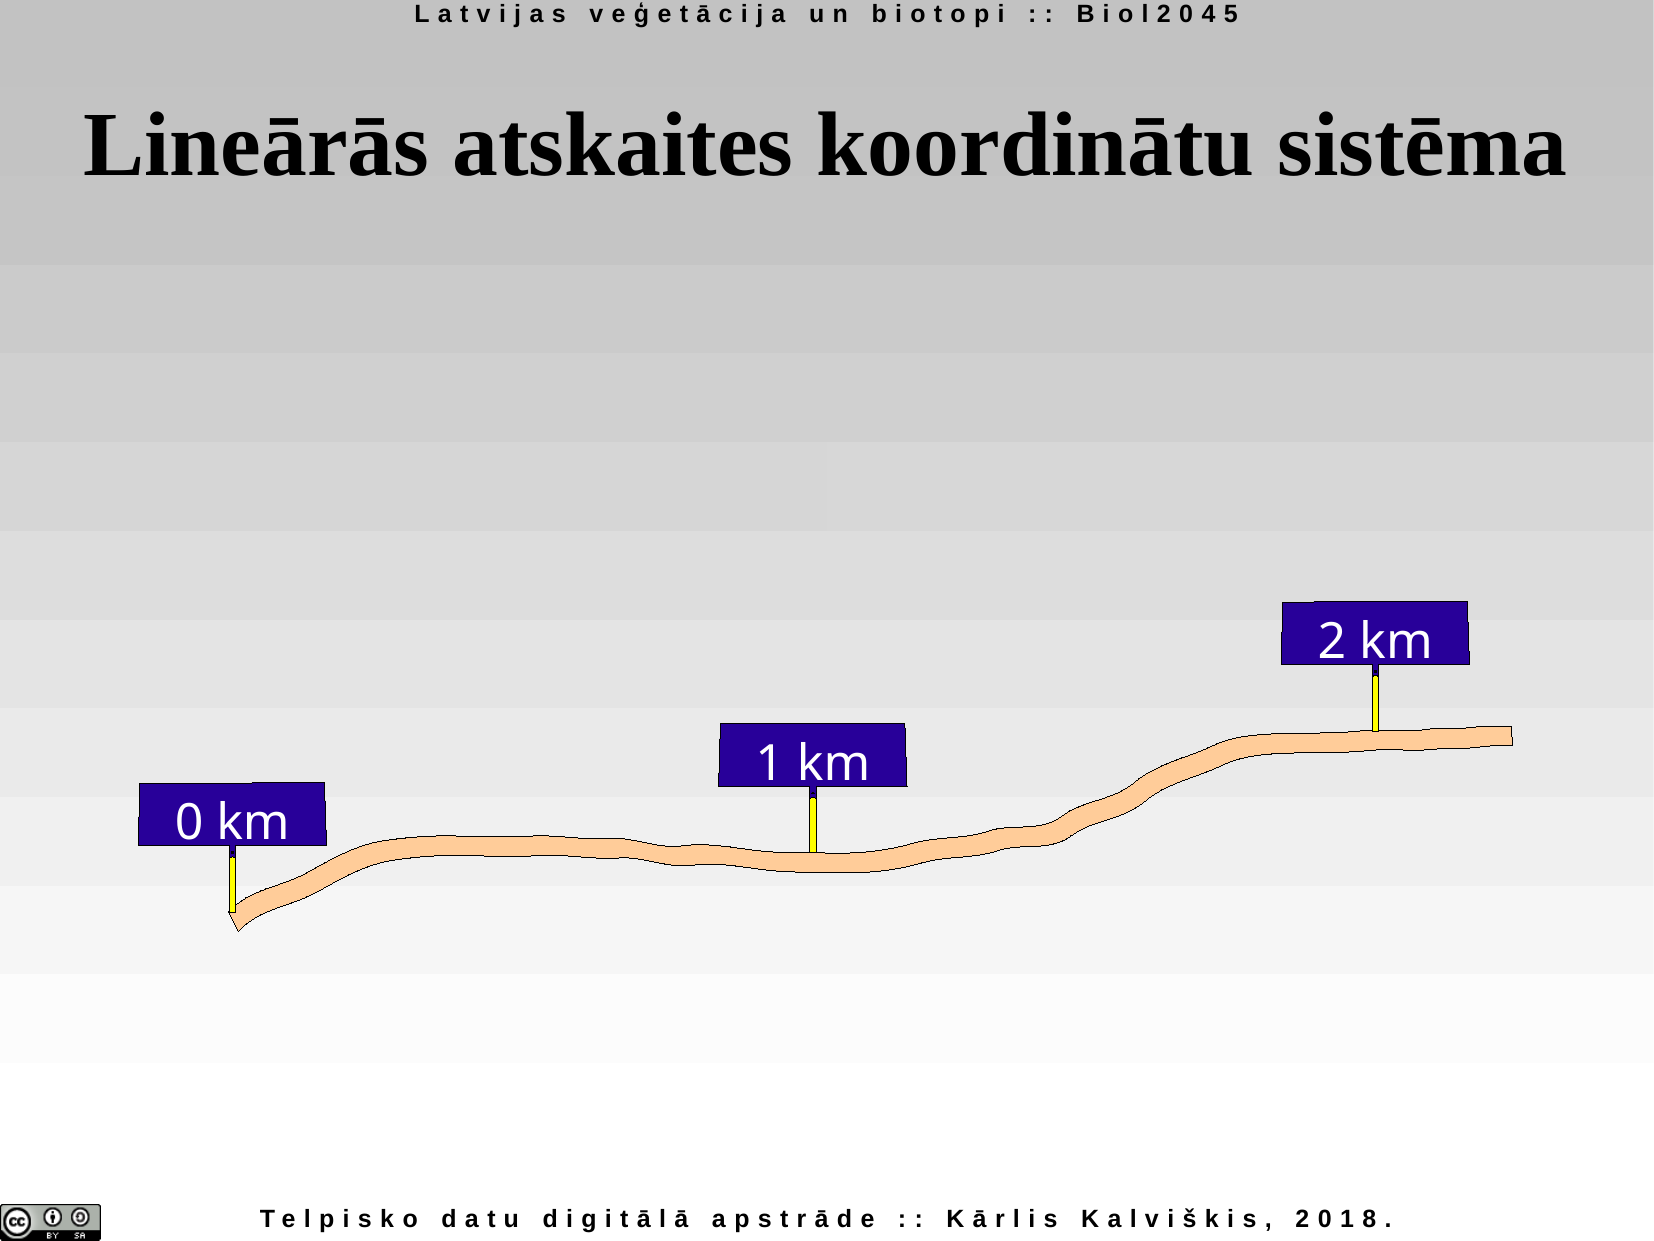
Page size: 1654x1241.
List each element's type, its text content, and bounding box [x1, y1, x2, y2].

picture [0, 287, 1654, 1241]
text_box 0 km [138, 782, 327, 859]
text_box 2 km [1281, 601, 1470, 678]
title Lineārās atskaites koordinātu sistēma [0, 1, 1654, 287]
text_box 1 km [718, 723, 908, 799]
text_box [228, 676, 1513, 932]
